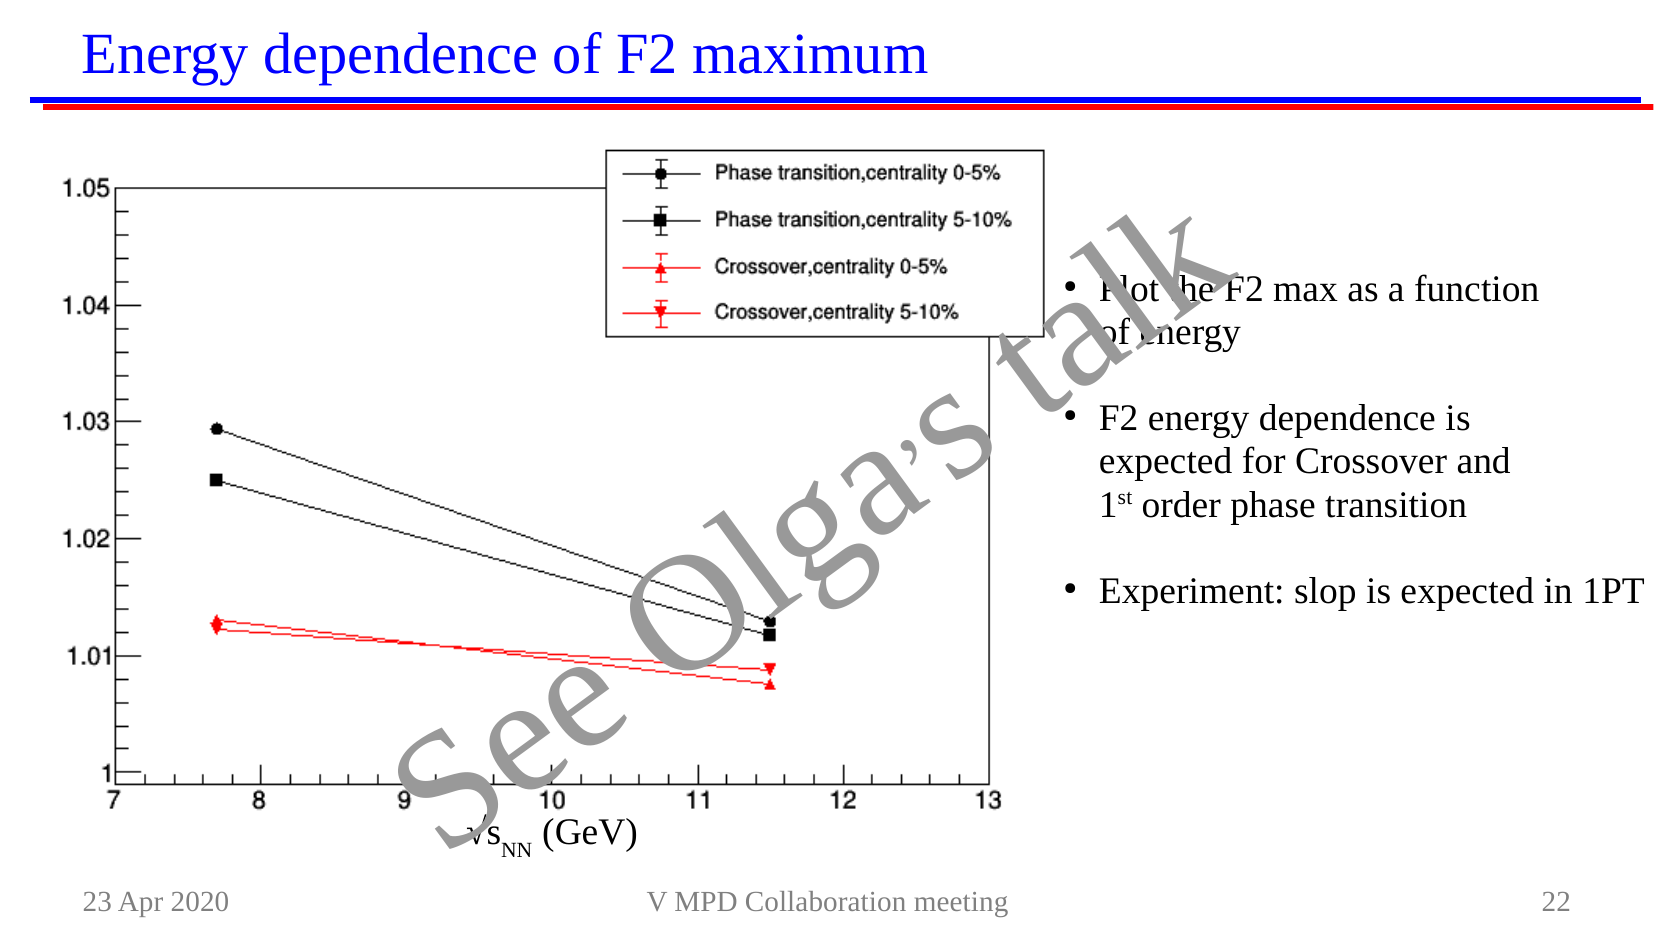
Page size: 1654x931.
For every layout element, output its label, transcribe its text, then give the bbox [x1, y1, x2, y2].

picture [596, 471, 1098, 859]
text_box √sNN (GeV) [506, 803, 653, 869]
title Energy dependence of F2 maximum [81, 7, 1570, 91]
picture [7, 114, 1098, 859]
text_box See Olga,s talk [339, 123, 1301, 904]
text_box Plot the F2 max as a function of energy F2 energy dependence is expected for Crossover and 1st order phase transition Experiment: slop is expected in 1PT [1048, 257, 1628, 706]
